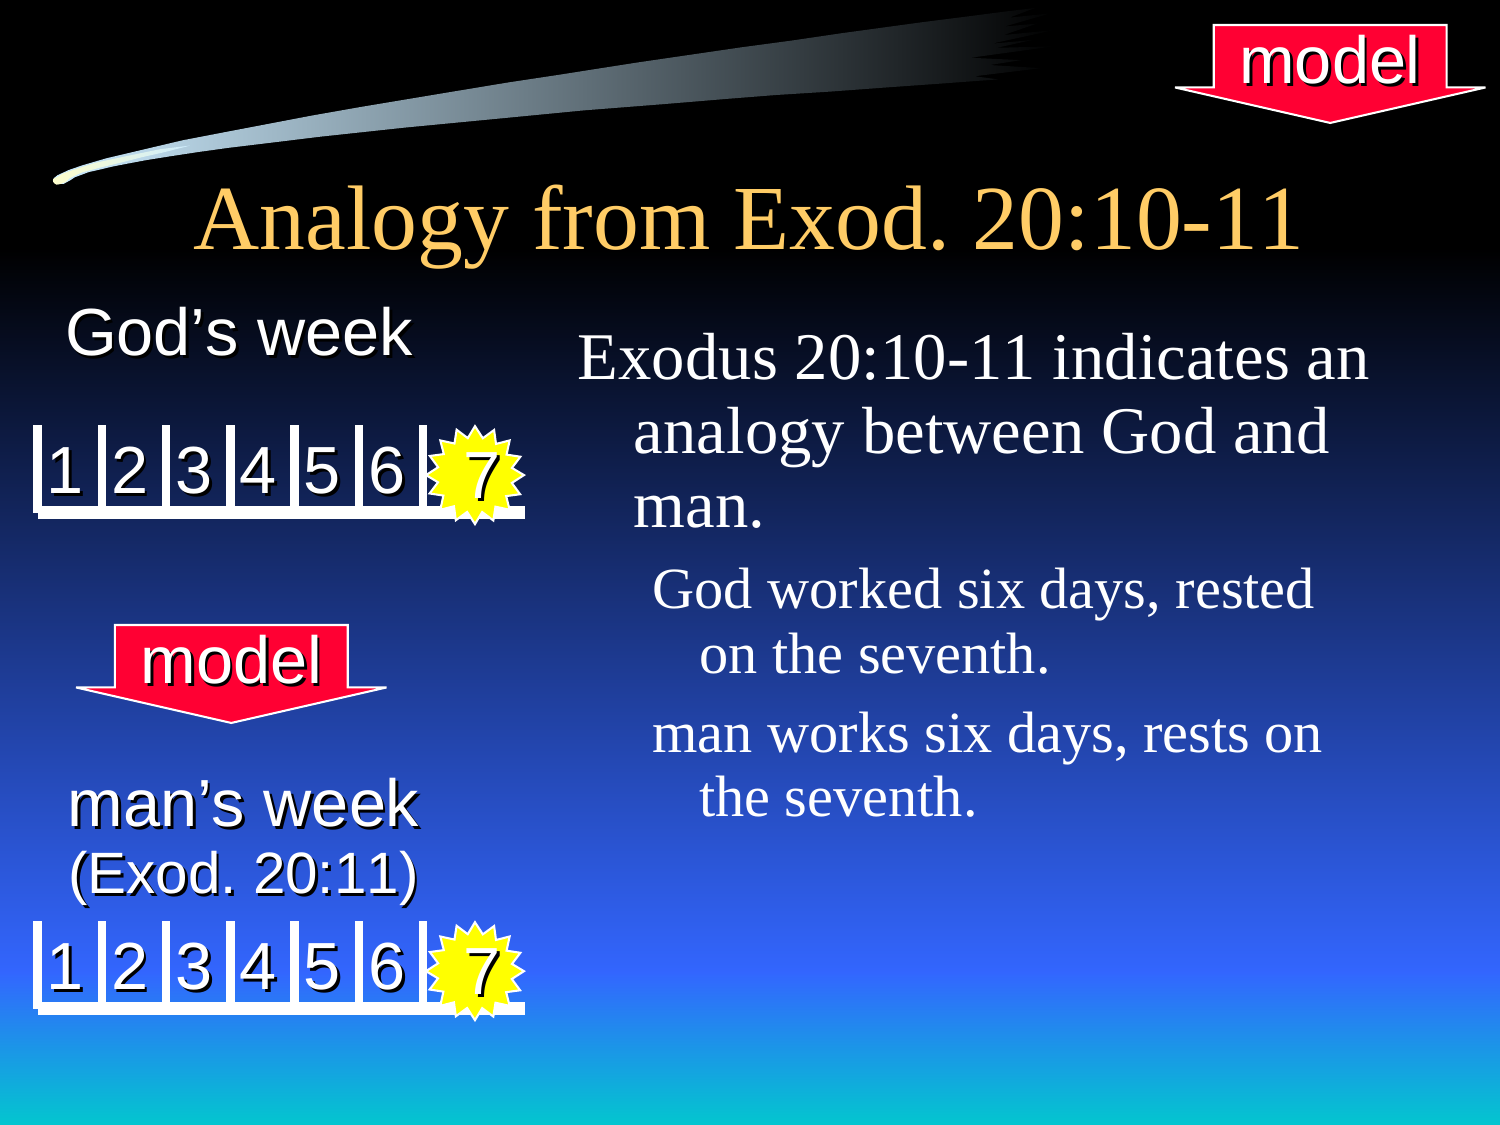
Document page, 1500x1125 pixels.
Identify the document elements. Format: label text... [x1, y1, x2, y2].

text_box 6 [353, 921, 451, 1012]
text_box 4 [224, 425, 288, 515]
text_box 7 [426, 426, 524, 525]
text_box 2 [96, 425, 160, 515]
text_box model [1175, 24, 1486, 123]
text_box God’s week [49, 287, 463, 378]
text_box 5 [288, 921, 353, 1012]
text_box 4 [224, 921, 288, 1012]
text_box 3 [160, 921, 224, 1012]
text_box 3 [160, 425, 224, 515]
text_box man’s week (Exod. 20:11) [0, 758, 488, 914]
text_box 5 [288, 425, 353, 515]
text_box 7 [426, 922, 524, 1021]
text_box 1 [31, 425, 96, 515]
text_box model [76, 624, 387, 723]
list Exodus 20:10-11 indicates an analogy between God and man. God worked six days, rested on the seventh. man works six days, rests on the seventh. [562, 312, 1388, 1026]
text_box 2 [96, 921, 160, 1012]
text_box 1 [31, 921, 96, 1012]
text_box 6 [353, 425, 451, 515]
title Analogy from Exod. 20:10-11 [112, 124, 1388, 313]
